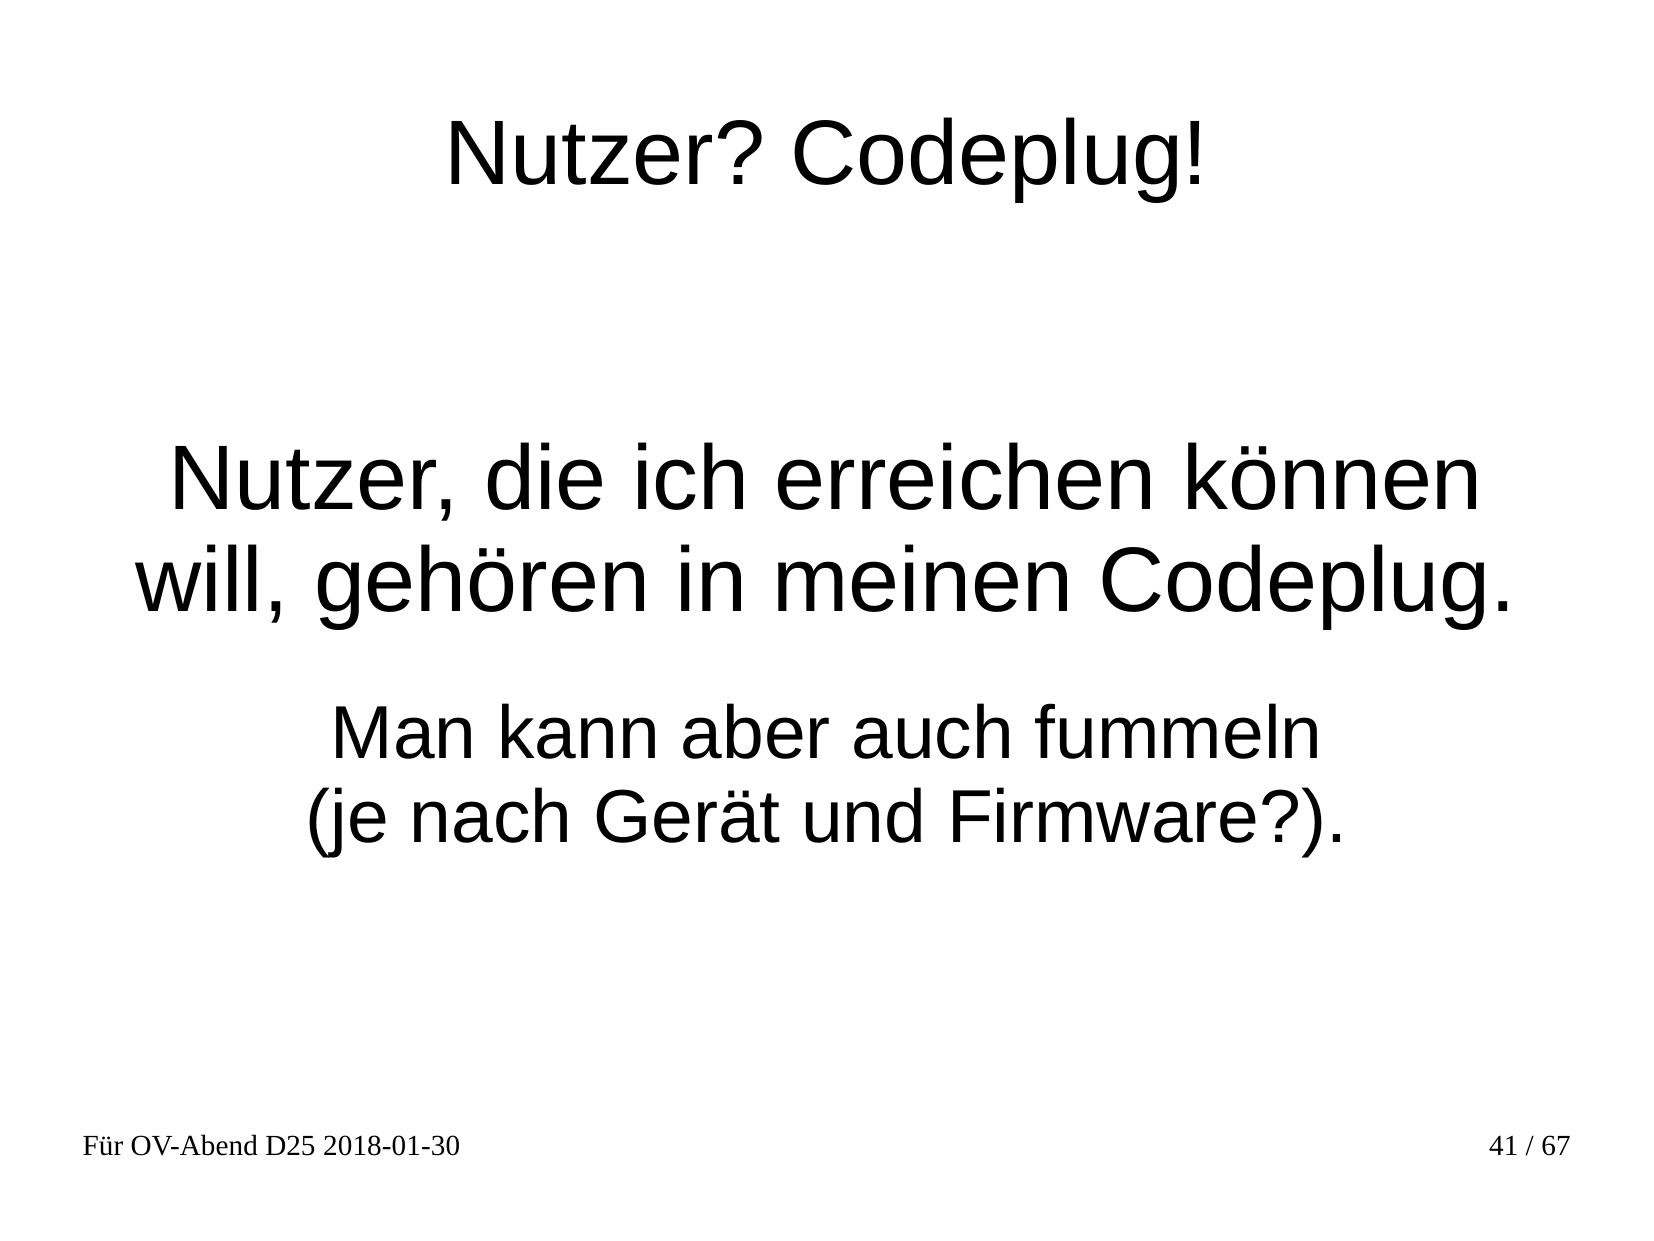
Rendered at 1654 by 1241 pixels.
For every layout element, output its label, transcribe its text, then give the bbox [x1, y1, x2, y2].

list Nutzer, die ich erreichen können will, gehören in meinen Codeplug. Man kann aber auch fummeln (je nach Gerät und Firmware?). [82, 426, 1571, 969]
title Nutzer? Codeplug! [82, 49, 1571, 257]
